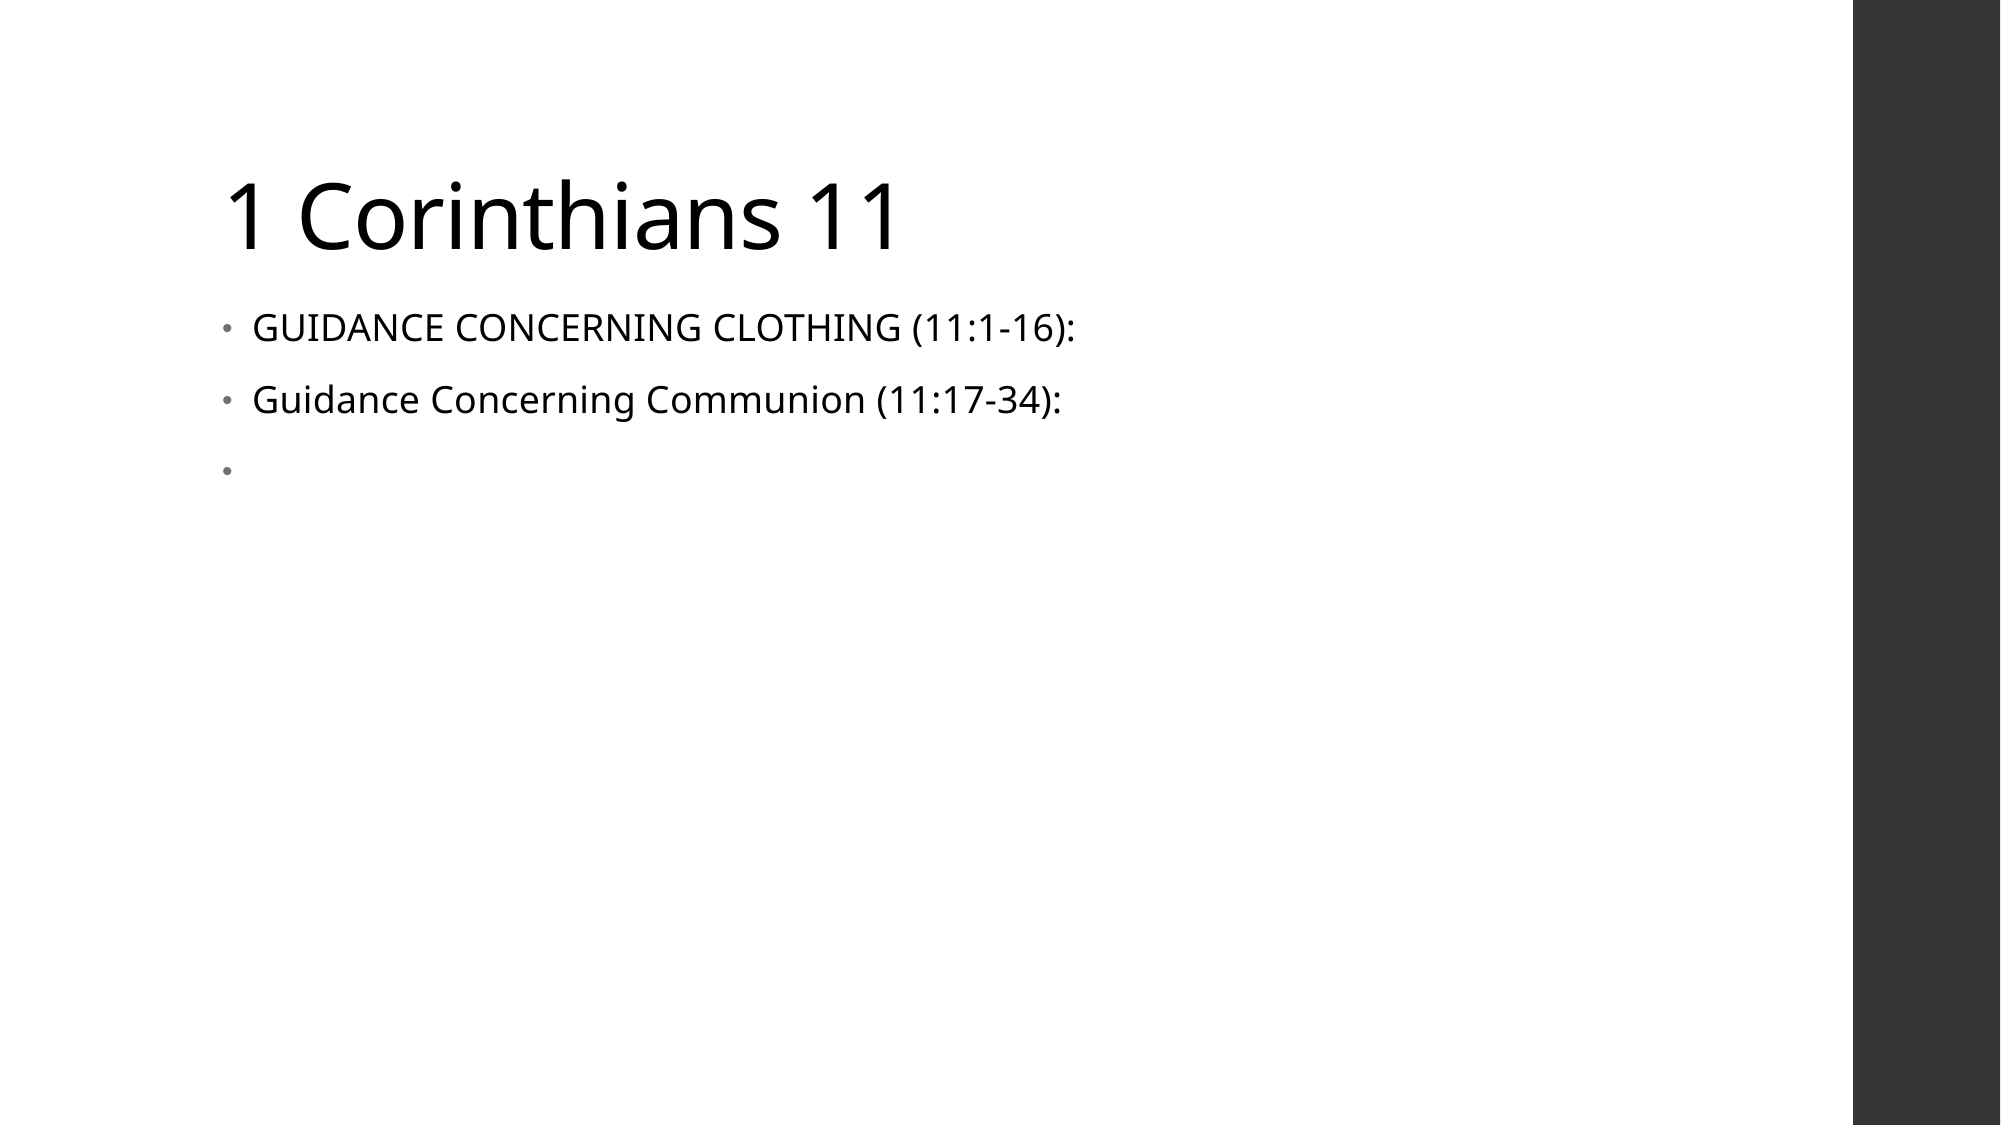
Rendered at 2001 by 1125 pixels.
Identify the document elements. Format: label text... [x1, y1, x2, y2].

list GUIDANCE CONCERNING CLOTHING (11:1-16): Guidance Concerning Communion (11:17-34): [206, 299, 1617, 1014]
title 1 Corinthians 11 [206, 60, 1797, 278]
